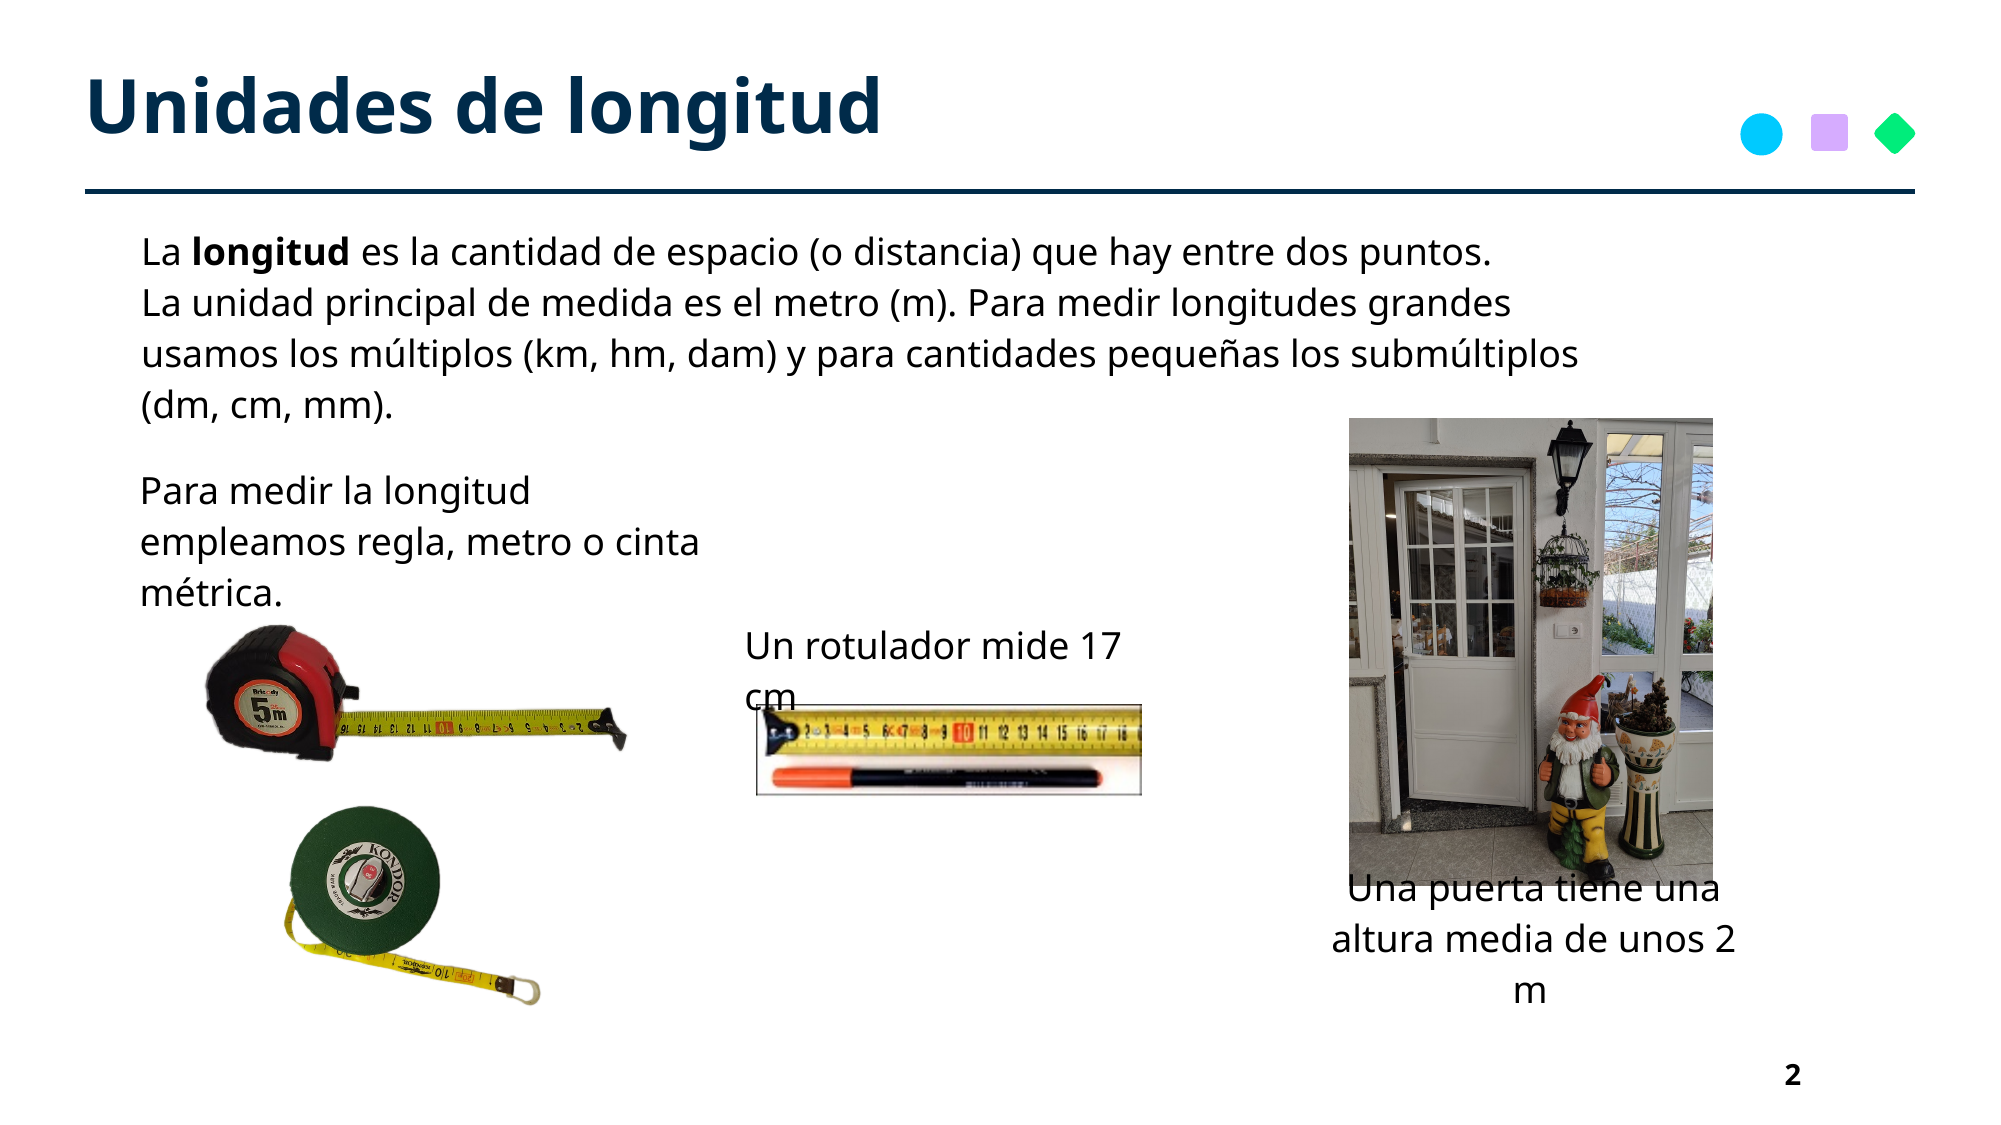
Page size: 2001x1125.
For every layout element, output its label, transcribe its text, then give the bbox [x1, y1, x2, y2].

title Unidades de longitud [84, 53, 1601, 147]
text_box La longitud es la cantidad de espacio (o distancia) que hay entre dos puntos. La unidad principal de medida es el metro (m). Para medir longitudes grandes usamos los múltiplos (km, hm, dam) y para cantidades pequeñas los submúltiplos (dm, cm, mm). [126, 236, 1625, 419]
picture [1349, 418, 1713, 868]
text_box Un rotulador mide 17 cm [729, 620, 1199, 720]
picture [756, 720, 1142, 798]
text_box Una puerta tiene una altura media de unos 2 m [1316, 868, 1784, 1009]
picture [277, 799, 544, 1010]
text_box Para medir la longitud empleamos regla, metro o cinta métrica. [124, 470, 739, 612]
picture [200, 618, 632, 769]
